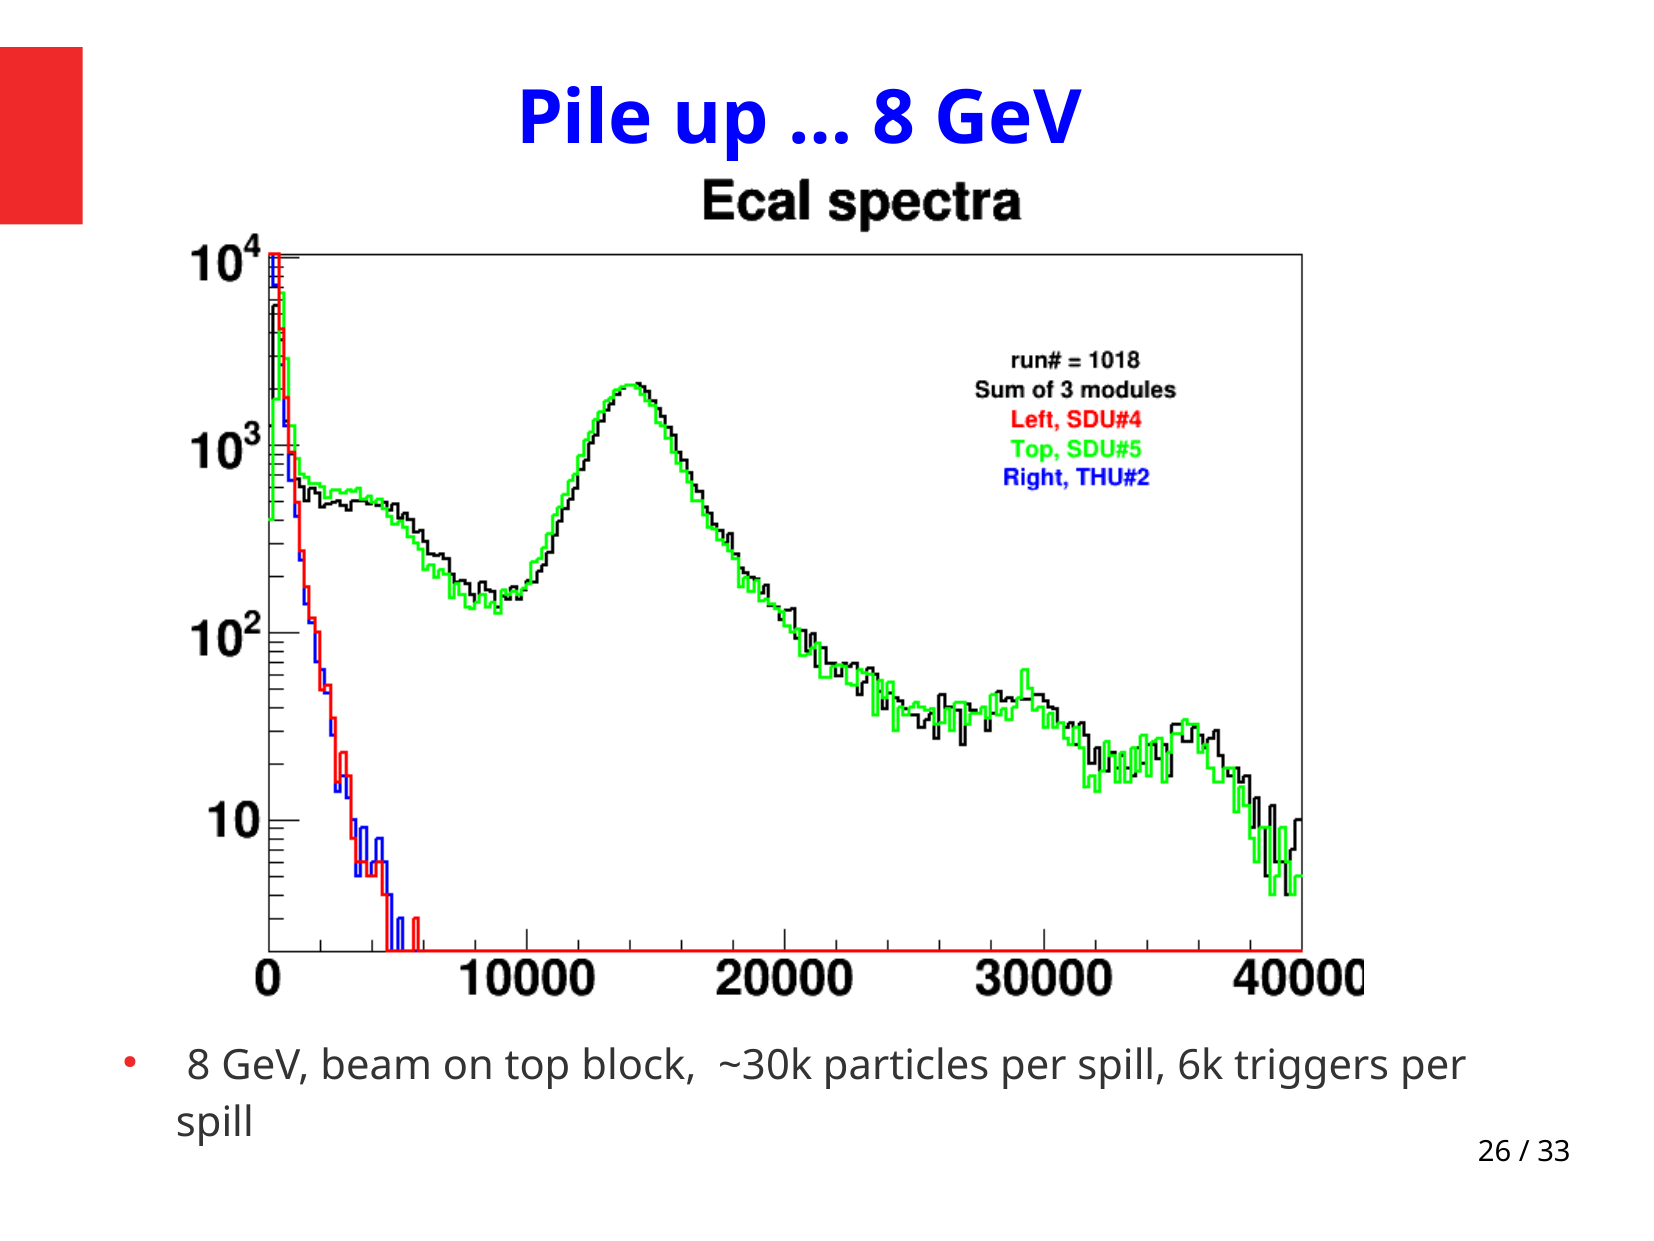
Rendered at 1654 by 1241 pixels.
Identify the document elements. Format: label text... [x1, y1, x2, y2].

text_box 8 GeV, beam on top block, ~30k particles per spill, 6k triggers per spill [105, 1035, 1471, 1211]
title Pile up … 8 GeV [82, 49, 1536, 181]
picture [120, 181, 1364, 1035]
